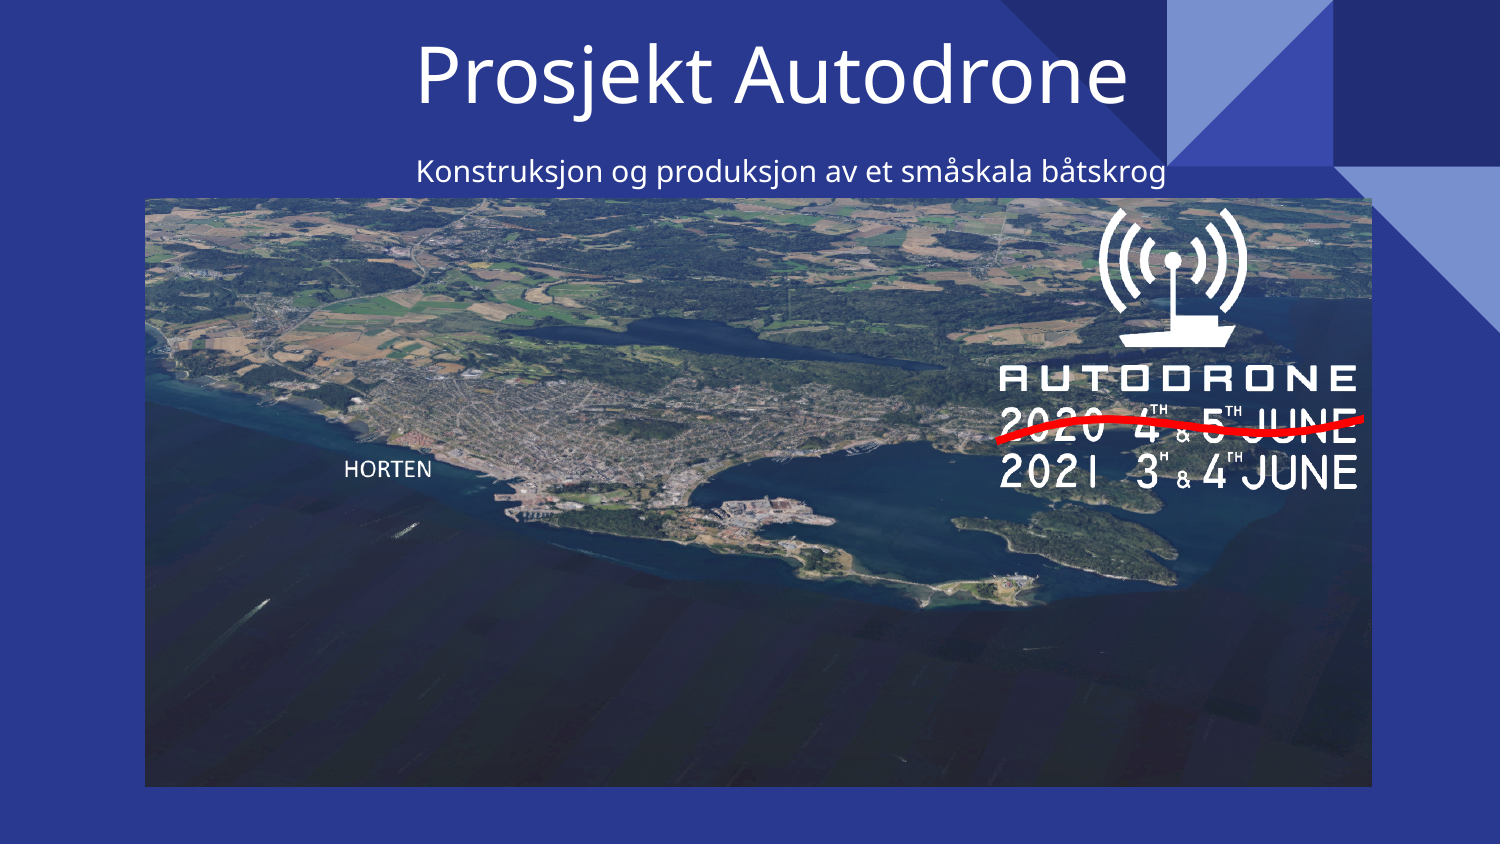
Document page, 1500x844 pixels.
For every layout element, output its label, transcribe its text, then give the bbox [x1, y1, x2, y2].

title Prosjekt Autodrone [98, 3, 1447, 142]
picture [145, 198, 1372, 787]
subtitle Konstruksjon og produksjon av et småskala båtskrog [116, 134, 1466, 206]
